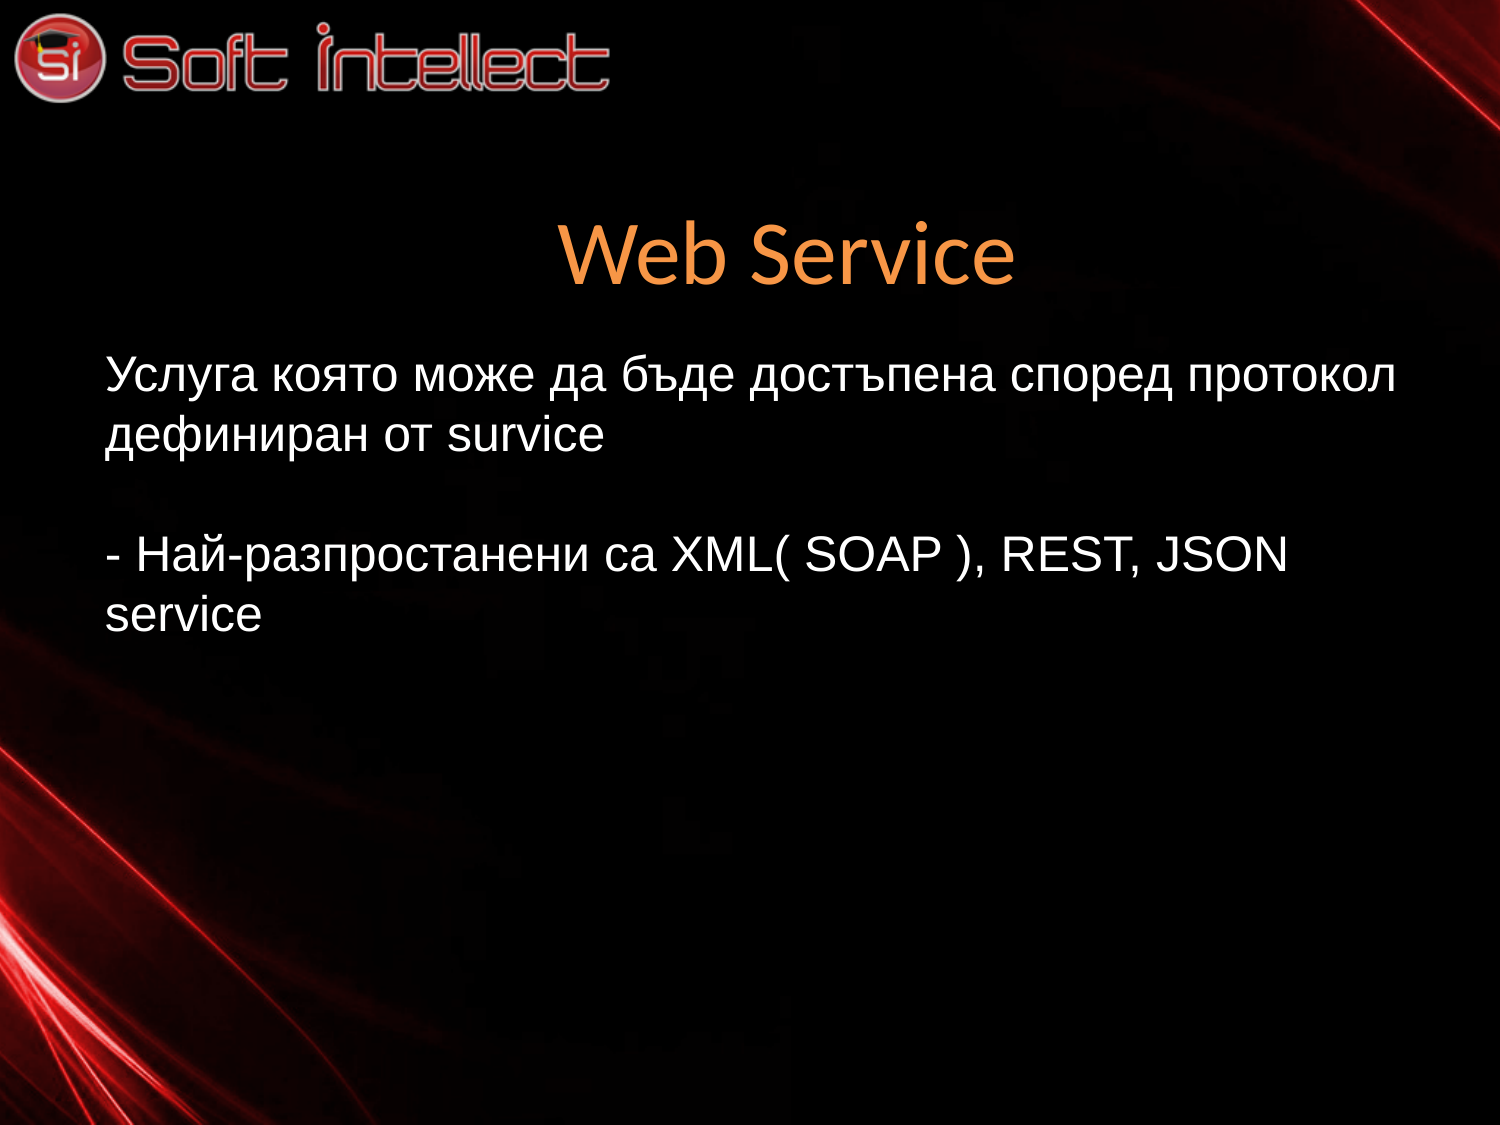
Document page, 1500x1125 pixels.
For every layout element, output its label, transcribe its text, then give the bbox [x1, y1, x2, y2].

picture [0, 0, 1500, 1125]
text_box Web Service [150, 127, 1425, 333]
text_box Услуга която може да бъде достъпена според протокол дефиниран от survice - Най-разпростанени са XML( SOAP ), REST, JSON service [90, 333, 1425, 1080]
